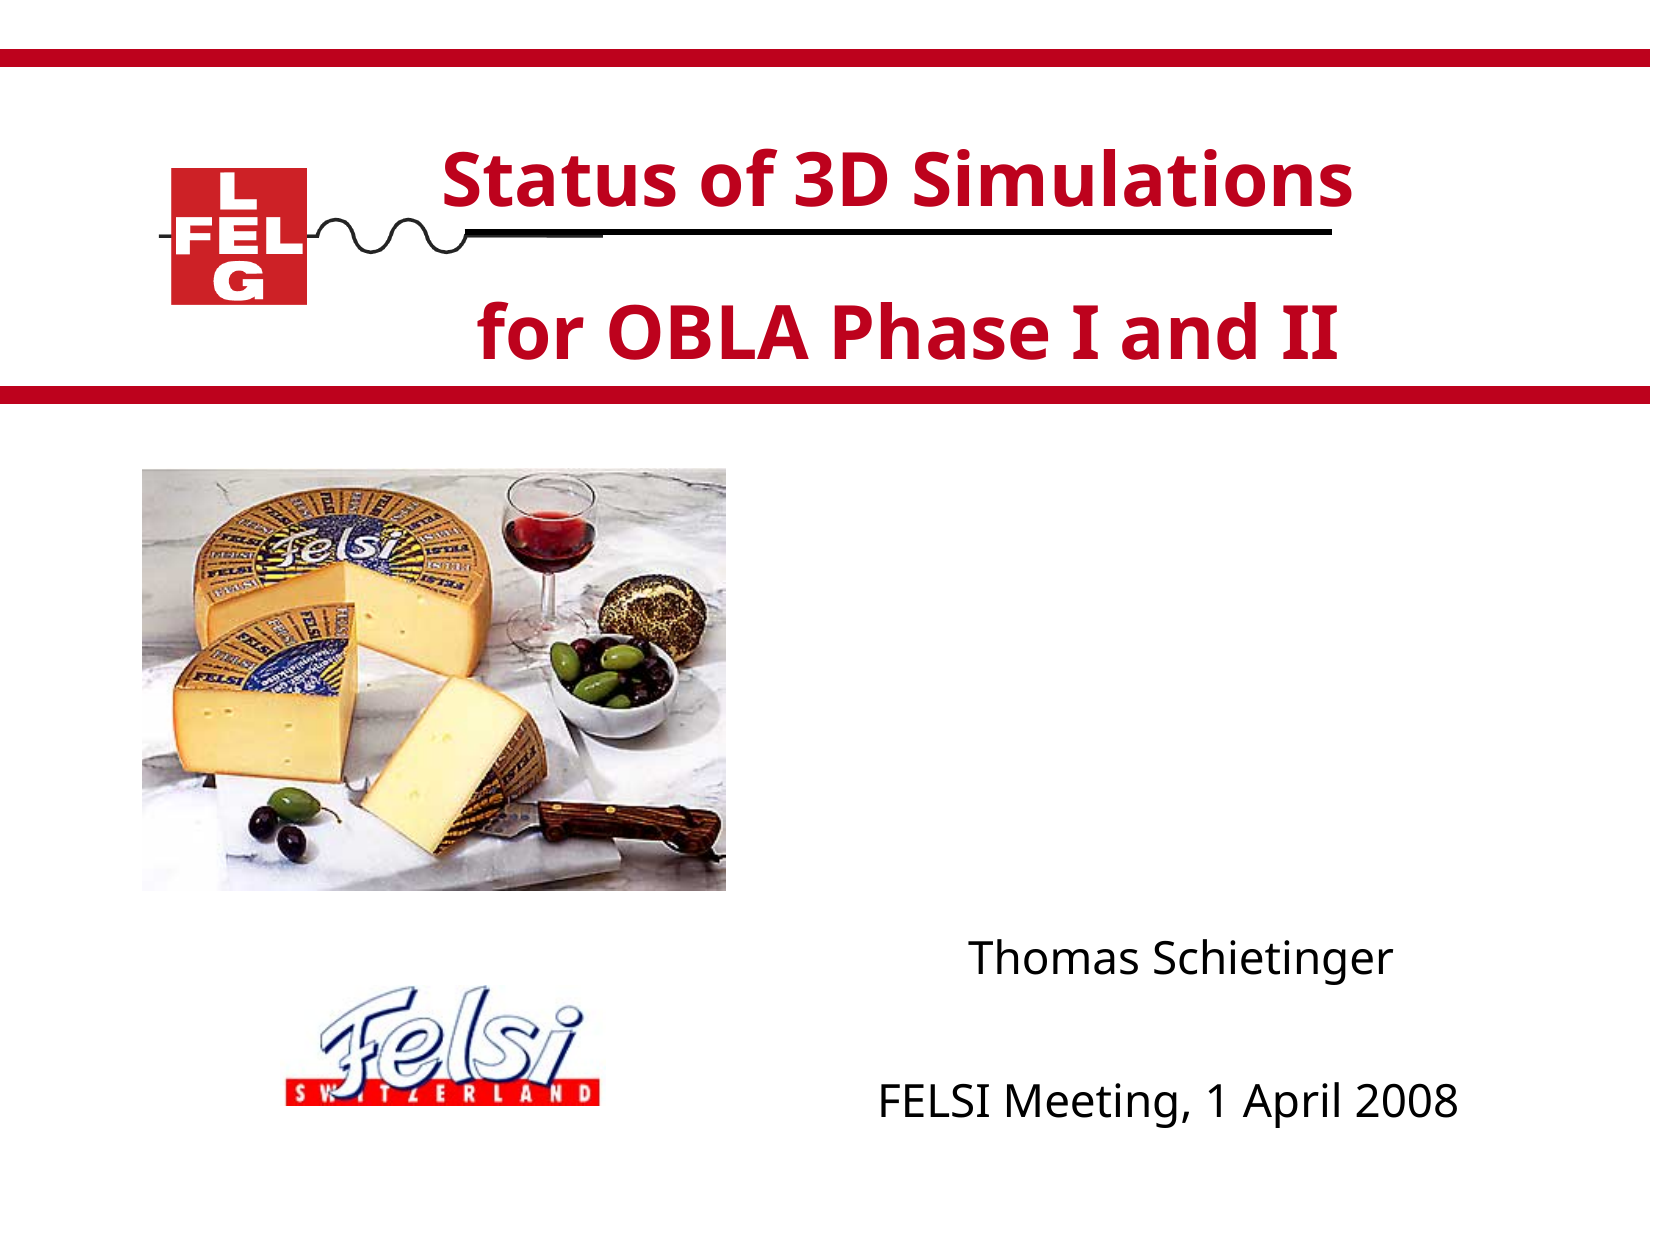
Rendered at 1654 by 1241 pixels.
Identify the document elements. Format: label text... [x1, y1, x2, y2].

text_box Thomas Schietinger [890, 925, 1473, 988]
text_box FELSI Meeting, 1 April 2008 [780, 1068, 1557, 1130]
title Status of 3D Simulations for OBLA Phase I and II [202, 67, 1615, 386]
picture [280, 985, 606, 1106]
picture [142, 468, 726, 891]
picture [155, 157, 202, 315]
